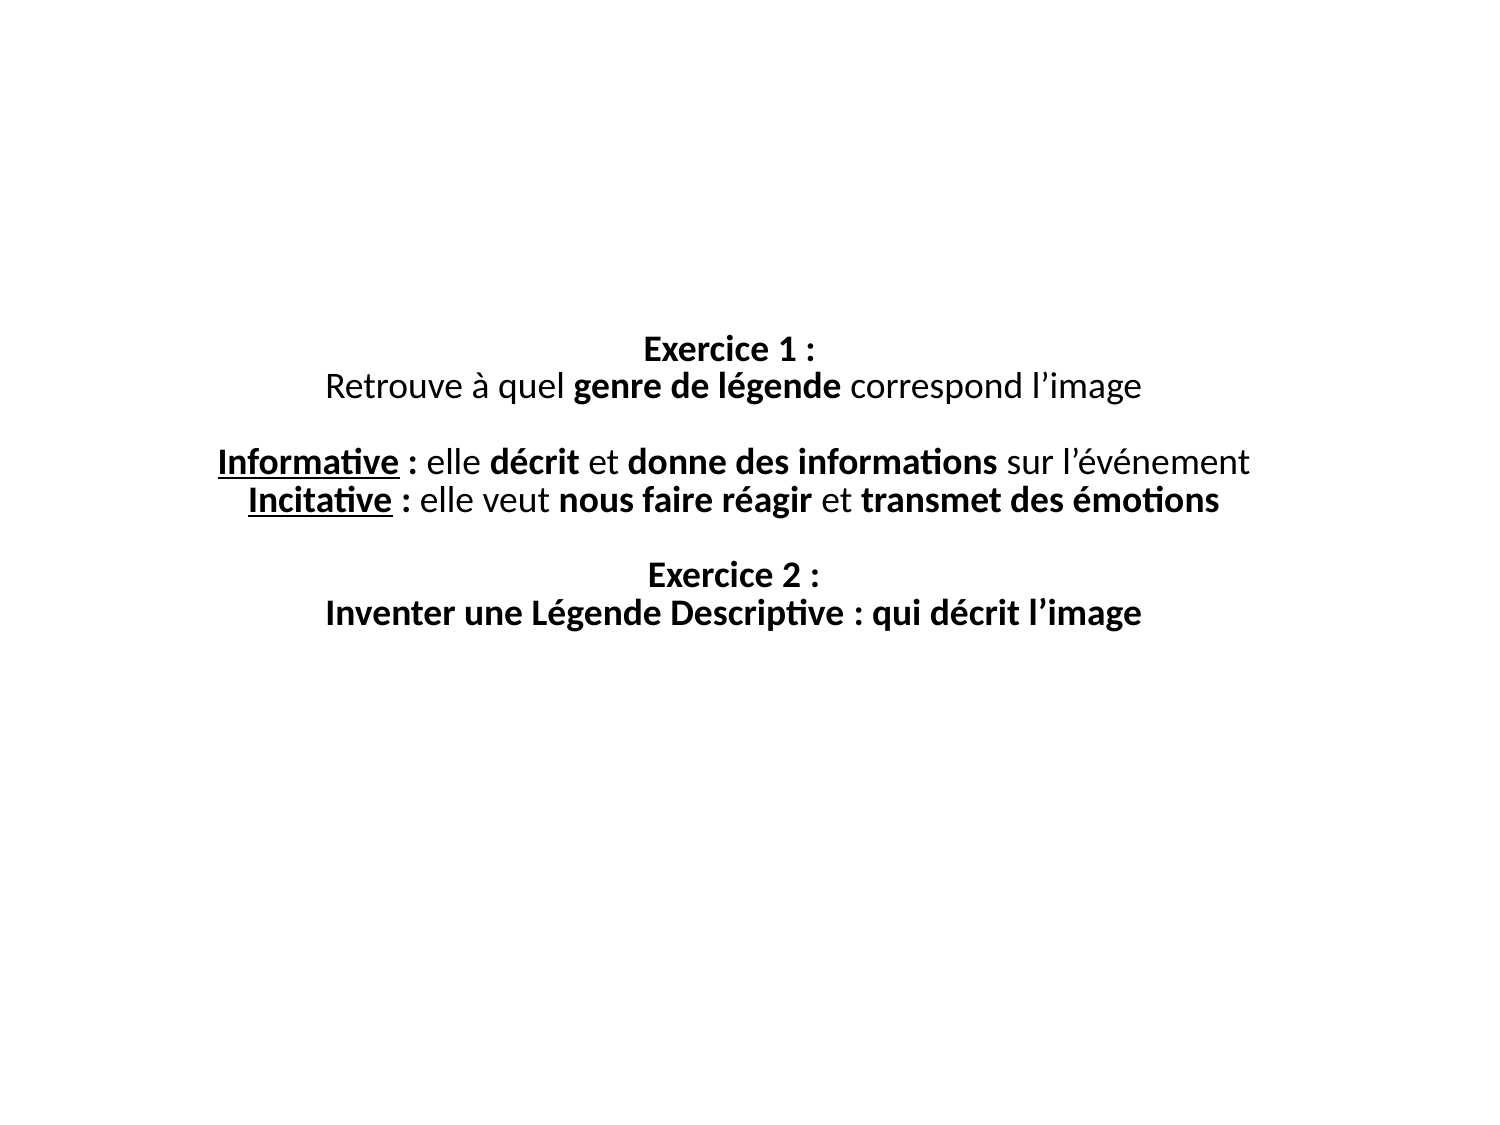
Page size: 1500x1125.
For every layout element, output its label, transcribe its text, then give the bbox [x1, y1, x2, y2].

title Exercice 1 : Retrouve à quel genre de légende correspond l’image Informative : elle décrit et donne des informations sur l’événement Incitative : elle veut nous faire réagir et transmet des émotions Exercice 2 : Inventer une Légende Descriptive : qui décrit l’image [59, 296, 1409, 709]
